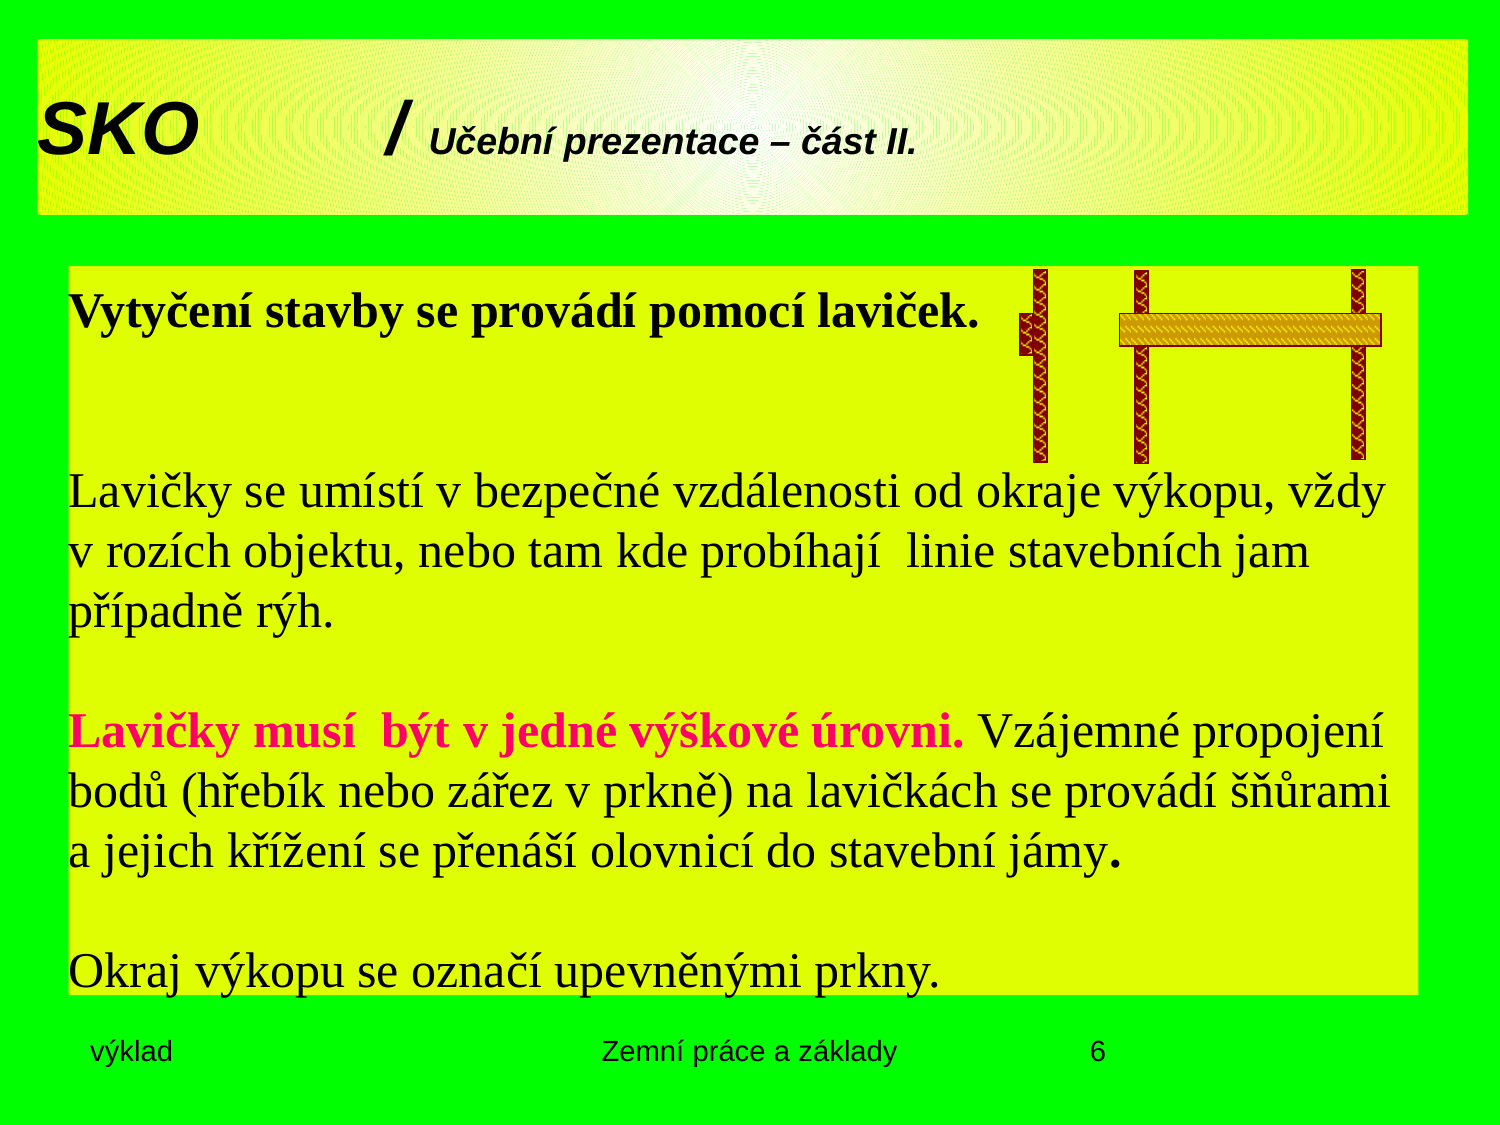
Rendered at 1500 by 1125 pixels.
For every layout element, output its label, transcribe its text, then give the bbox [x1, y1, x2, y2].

text_box [1020, 313, 1033, 355]
text_box výklad [75, 1024, 426, 1103]
text_box SKO / Učební prezentace – část II. [38, 40, 1468, 214]
text_box Zemní práce a základy [512, 1024, 988, 1103]
text_box [1074, 1024, 1426, 1103]
text_box Vytyčení stavby se provádí pomocí laviček. Lavičky se umístí v bezpečné vzdálenosti od okraje výkopu, vždy v rozích objektu, nebo tam kde probíhají linie stavebních jam případně rýh. Lavičky musí být v jedné výškové úrovni. Vzájemné propojení bodů (hřebík nebo zářez v prkně) na lavičkách se provádí šňůrami a jejich křížení se přenáší olovnicí do stavební jámy. Okraj výkopu se označí upevněnými prkny. [68, 266, 1419, 996]
text_box [1119, 270, 1381, 463]
text_box [1034, 270, 1047, 462]
